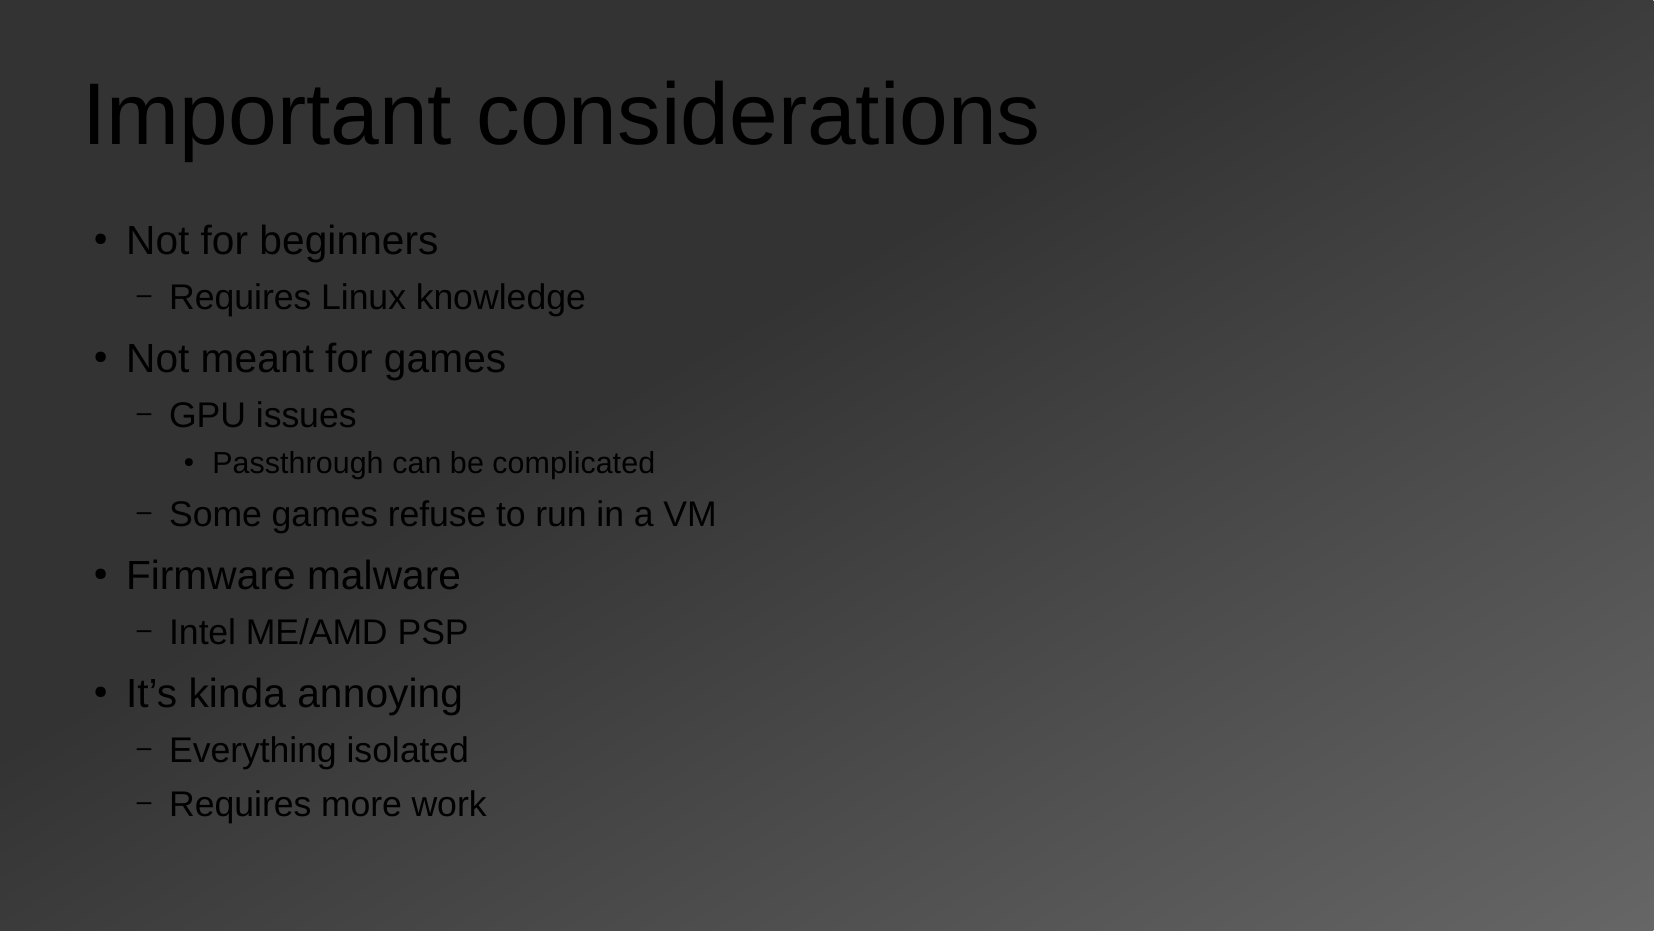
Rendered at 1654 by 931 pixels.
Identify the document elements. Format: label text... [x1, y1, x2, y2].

title Important considerations [82, 37, 1571, 193]
list Not for beginners Requires Linux knowledge Not meant for games GPU issues Passthrough can be complicated Some games refuse to run in a VM Firmware malware Intel ME/AMD PSP It’s kinda annoying Everything isolated Requires more work [82, 217, 1613, 826]
